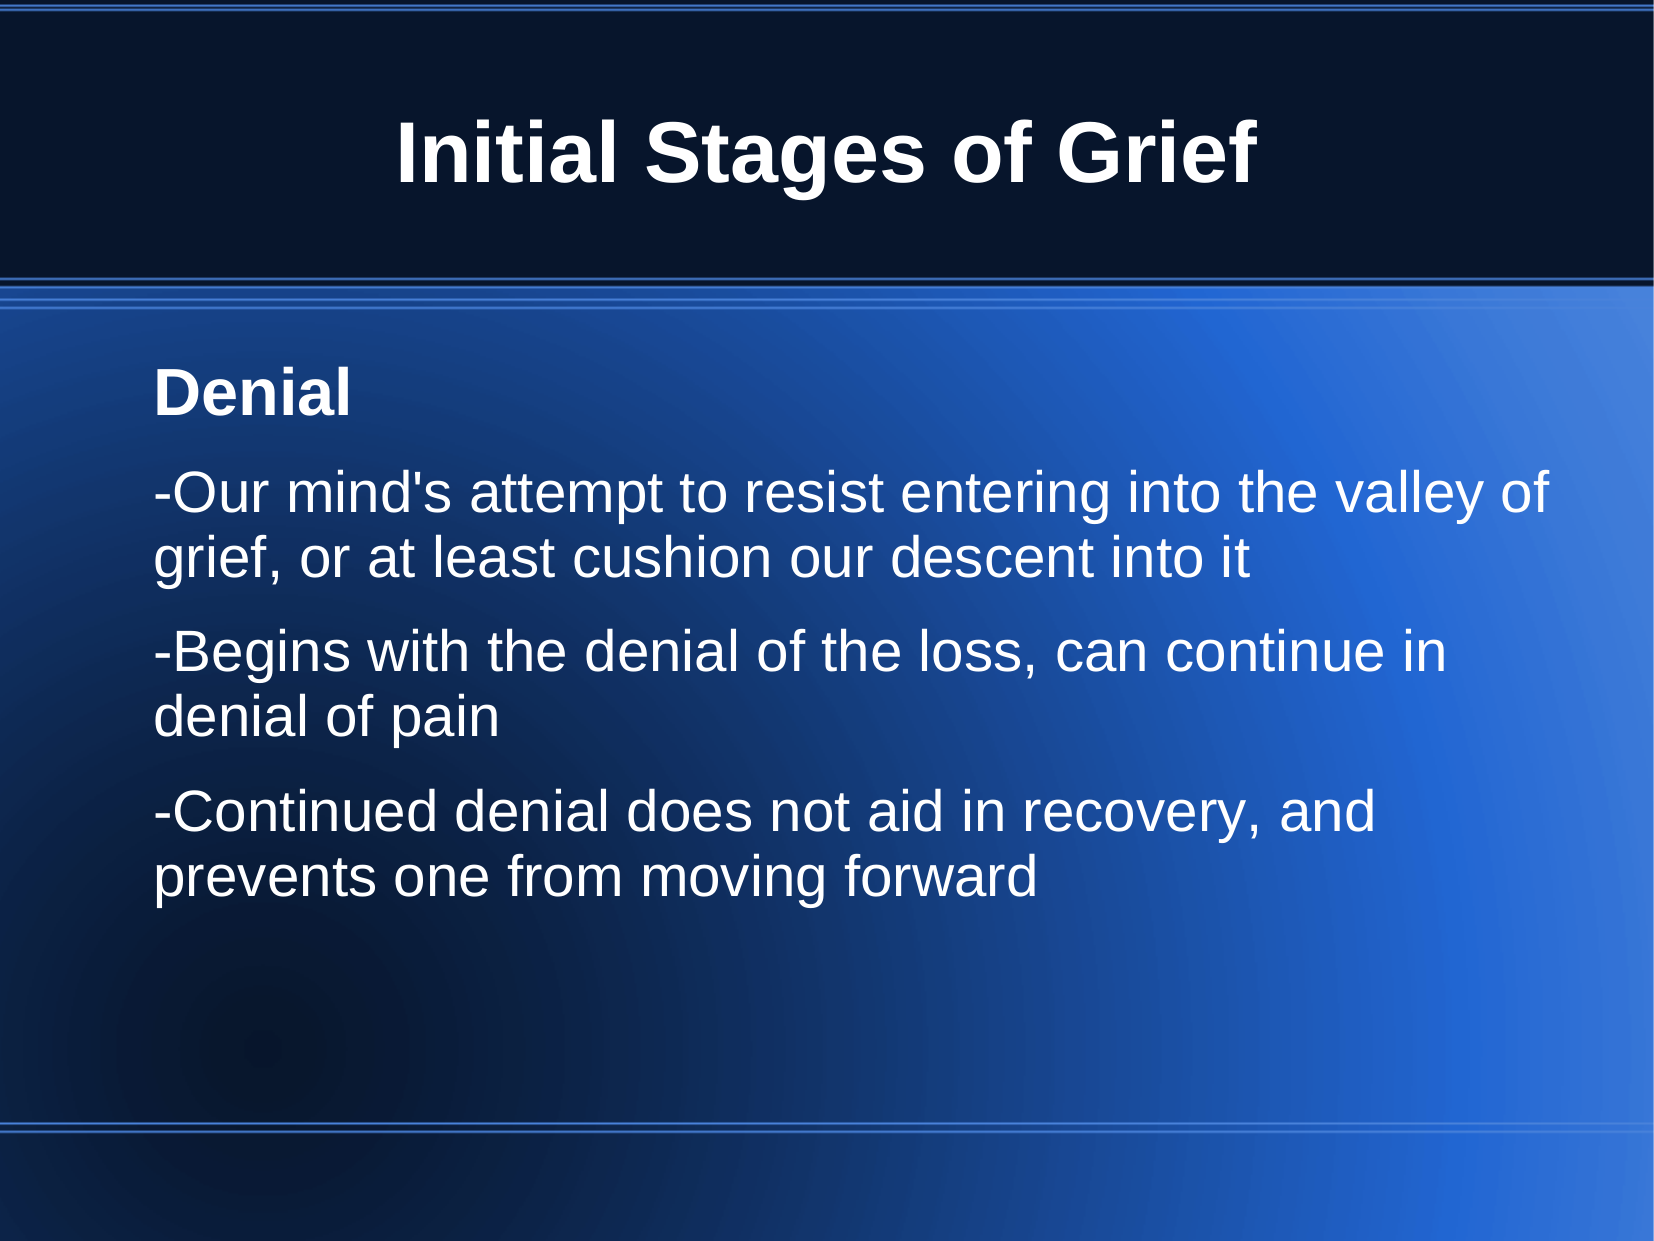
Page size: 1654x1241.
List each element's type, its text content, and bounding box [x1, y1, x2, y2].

list Denial -Our mind's attempt to resist entering into the valley of grief, or at least cushion our descent into it -Begins with the denial of the loss, can continue in denial of pain -Continued denial does not aid in recovery, and prevents one from moving forward [82, 355, 1571, 1058]
picture [0, 0, 1654, 1241]
title Initial Stages of Grief [82, 49, 1571, 257]
